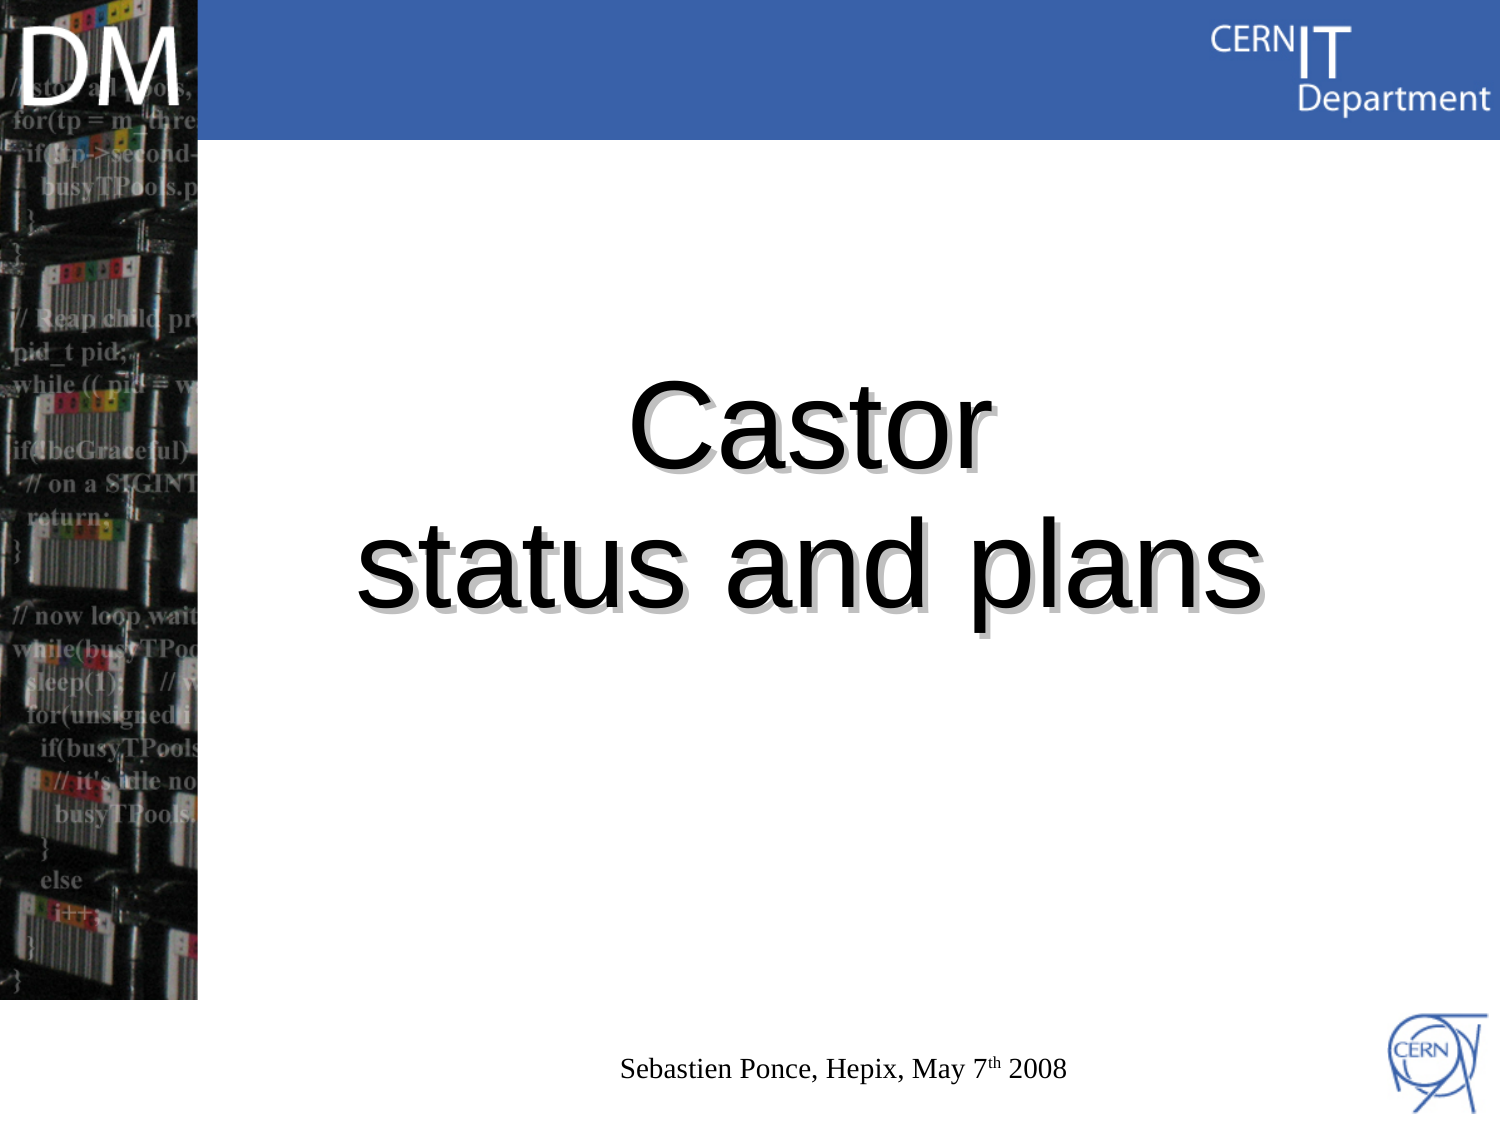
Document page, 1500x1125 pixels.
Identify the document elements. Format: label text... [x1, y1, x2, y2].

text_box Castor status and plans [340, 347, 1281, 733]
picture [198, 0, 1500, 140]
picture [1387, 1012, 1489, 1114]
